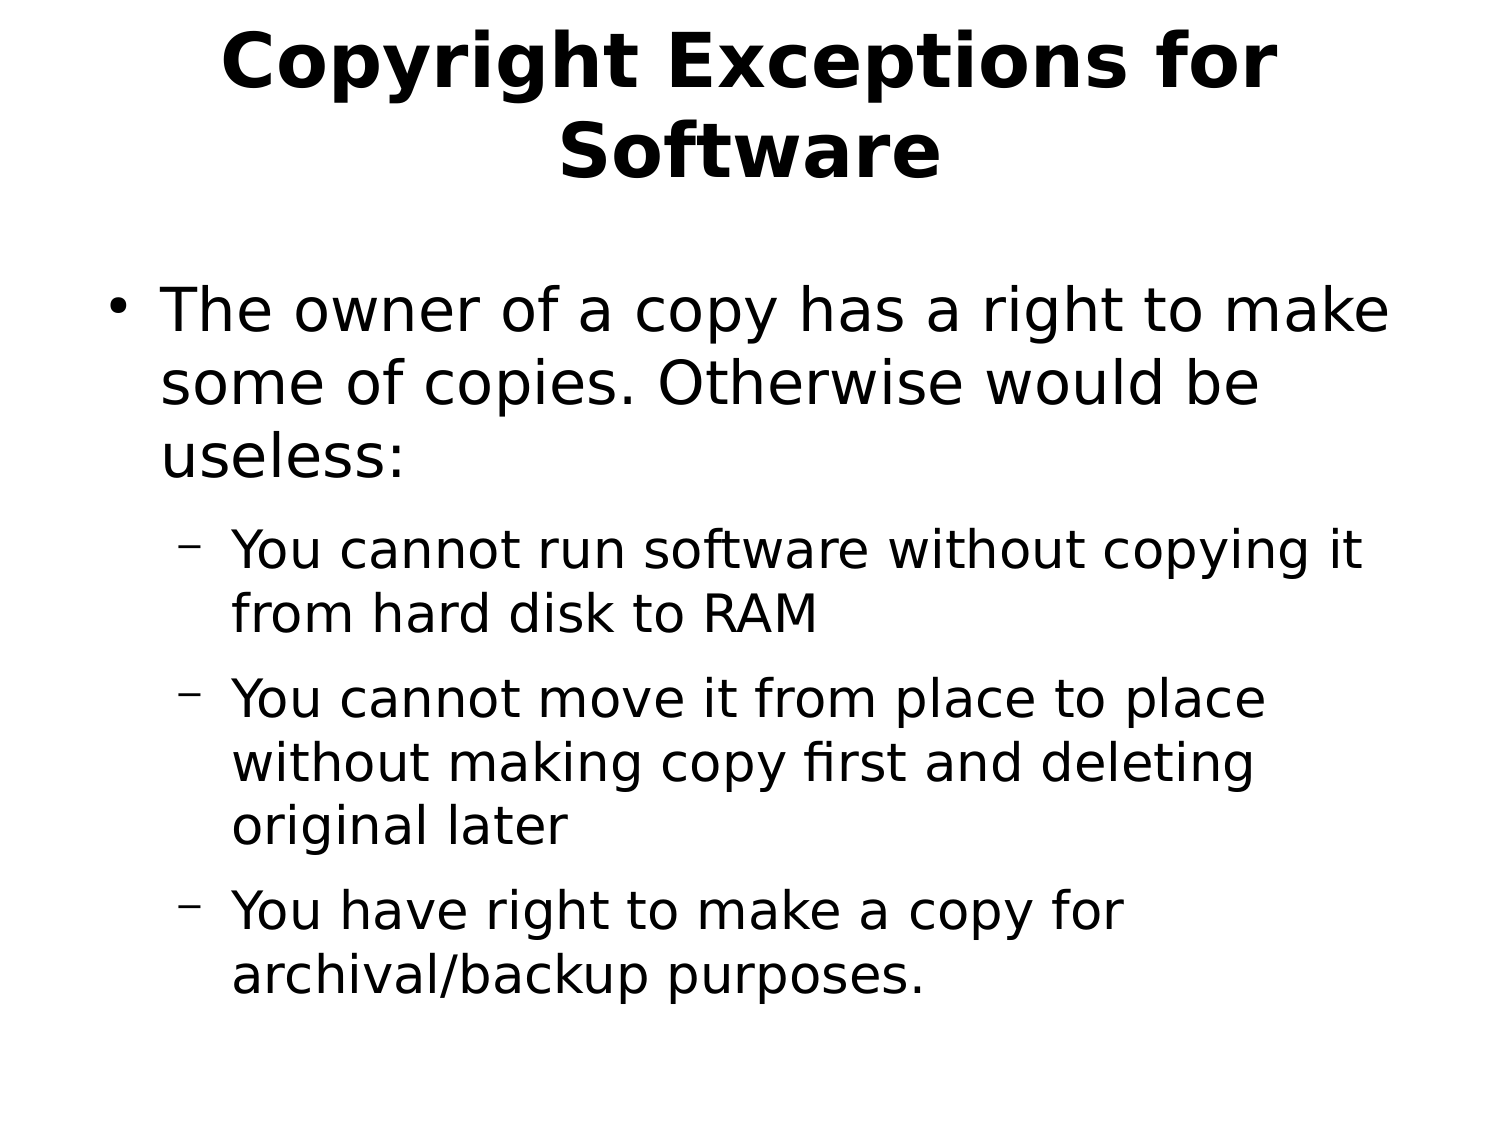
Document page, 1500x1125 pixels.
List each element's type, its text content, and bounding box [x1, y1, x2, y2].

title Copyright Exceptions for Software [75, 3, 1425, 201]
list The owner of a copy has a right to make some of copies. Otherwise would be useless: You cannot run software without copying it from hard disk to RAM You cannot move it from place to place without making copy first and deleting original later You have right to make a copy for archival/backup purposes. [75, 263, 1425, 1063]
